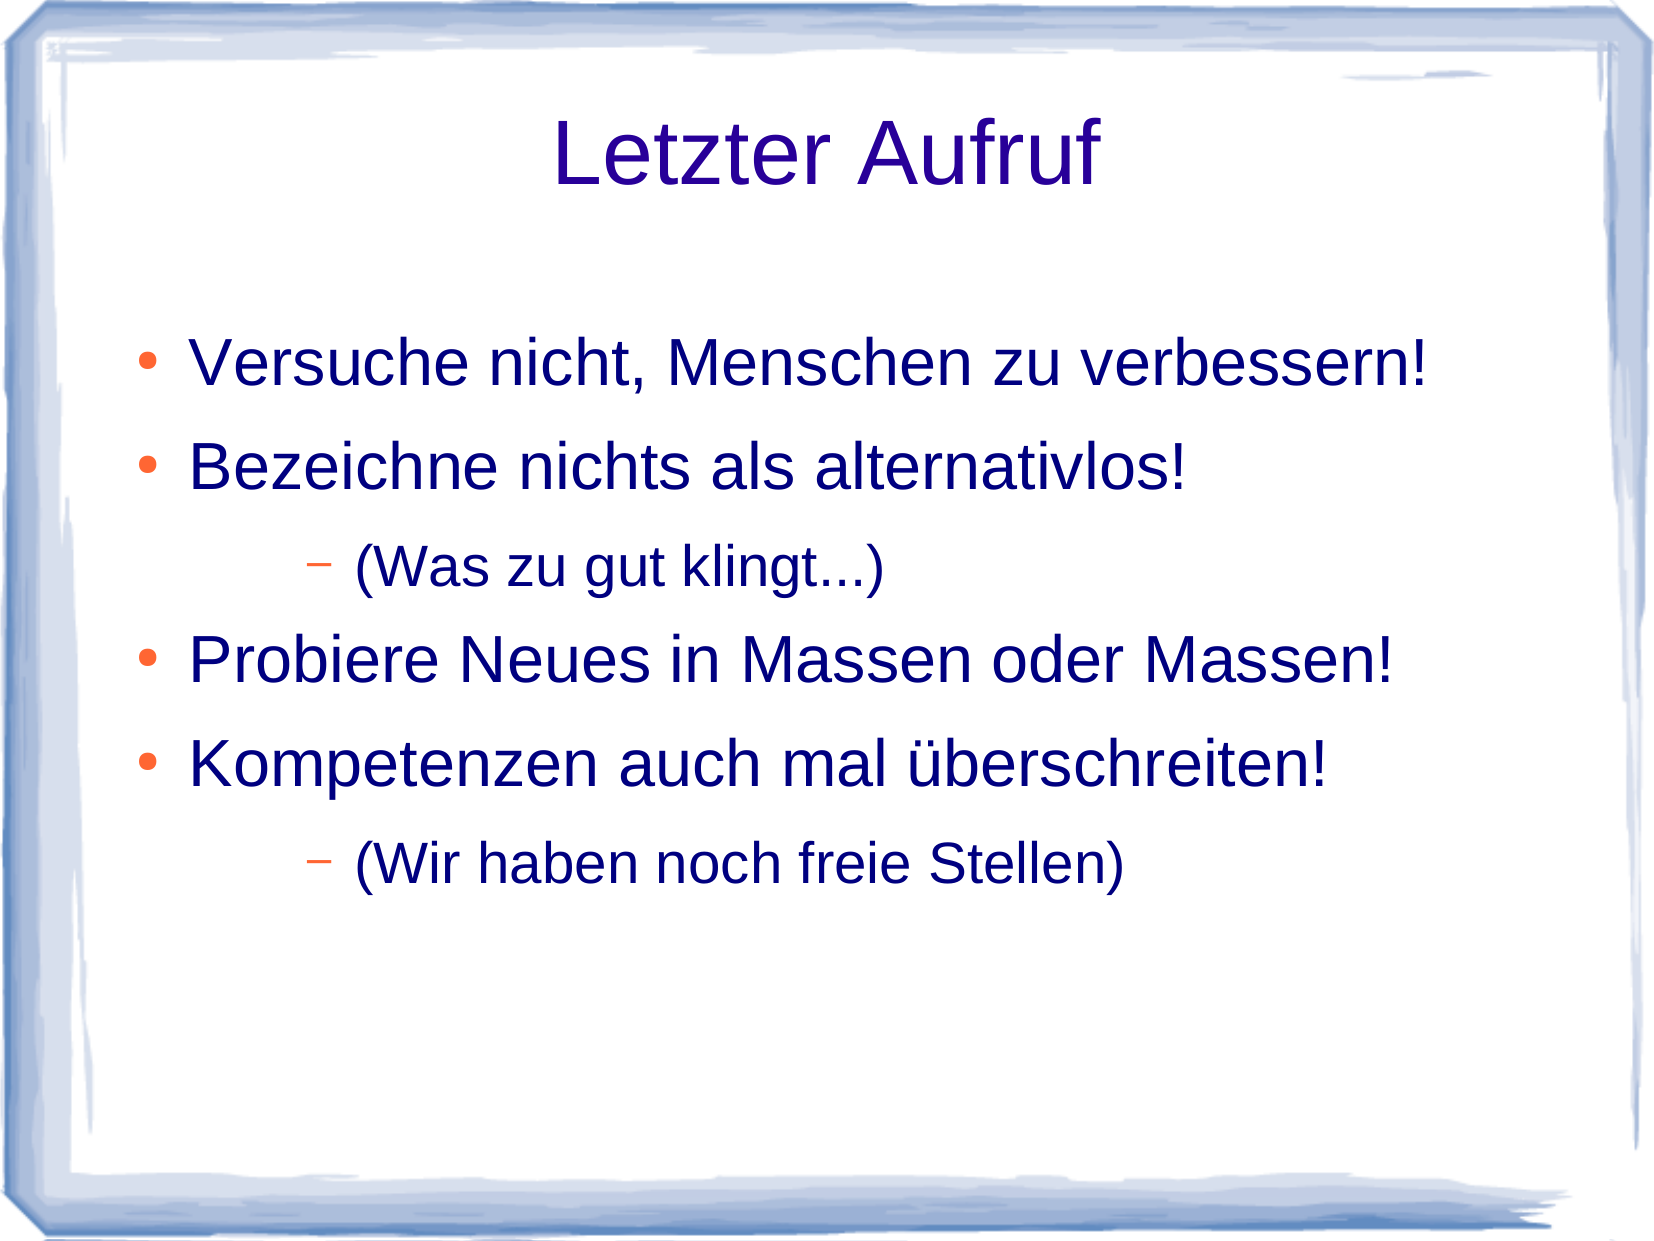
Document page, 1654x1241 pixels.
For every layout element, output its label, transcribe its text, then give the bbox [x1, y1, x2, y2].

picture [0, 0, 1654, 1241]
title Letzter Aufruf [82, 49, 1571, 257]
list Versuche nicht, Menschen zu verbessern! Bezeichne nichts als alternativlos! (Was zu gut klingt...) Probiere Neues in Massen oder Massen! Kompetenzen auch mal überschreiten! (Wir haben noch freie Stellen) [118, 324, 1571, 1004]
